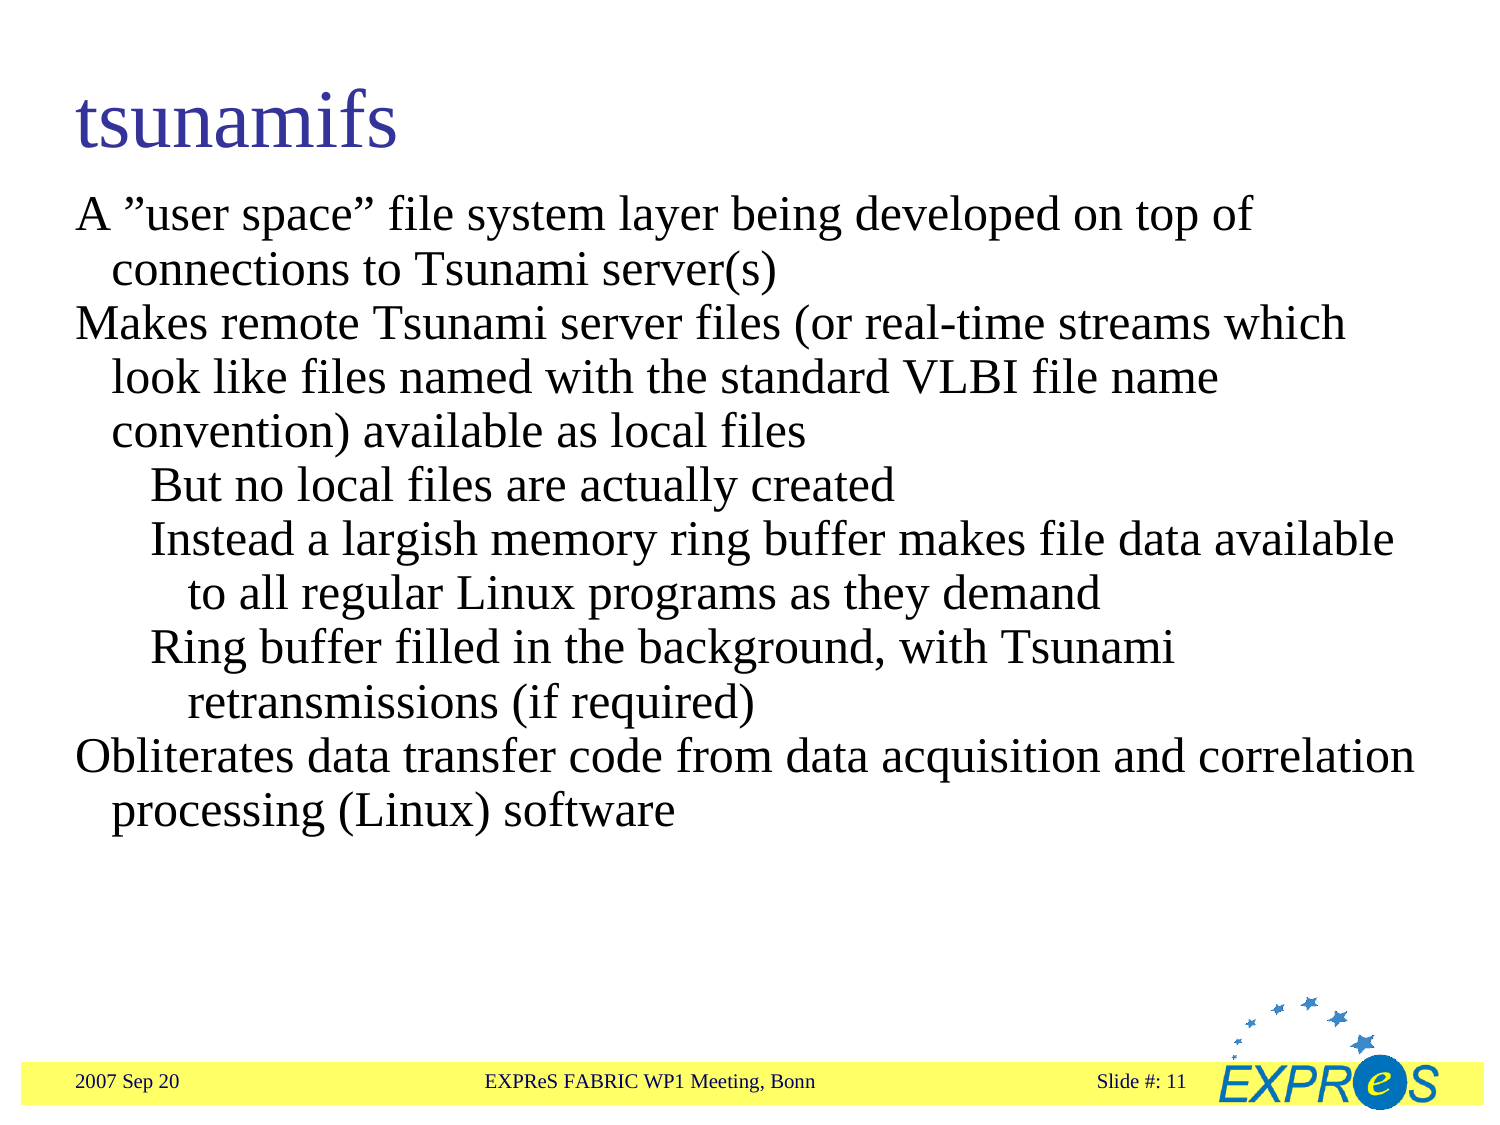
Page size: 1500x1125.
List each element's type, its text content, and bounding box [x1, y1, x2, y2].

list A ”user space” file system layer being developed on top of connections to Tsunami server(s) Makes remote Tsunami server files (or real-time streams which look like files named with the standard VLBI file name convention) available as local files But no local files are actually created Instead a largish memory ring buffer makes file data available to all regular Linux programs as they demand Ring buffer filled in the background, with Tsunami retransmissions (if required) Obliterates data transfer code from data acquisition and correlation processing (Linux) software [75, 187, 1425, 1045]
picture [21, 993, 1500, 1113]
title tsunamifs [75, 70, 1425, 172]
